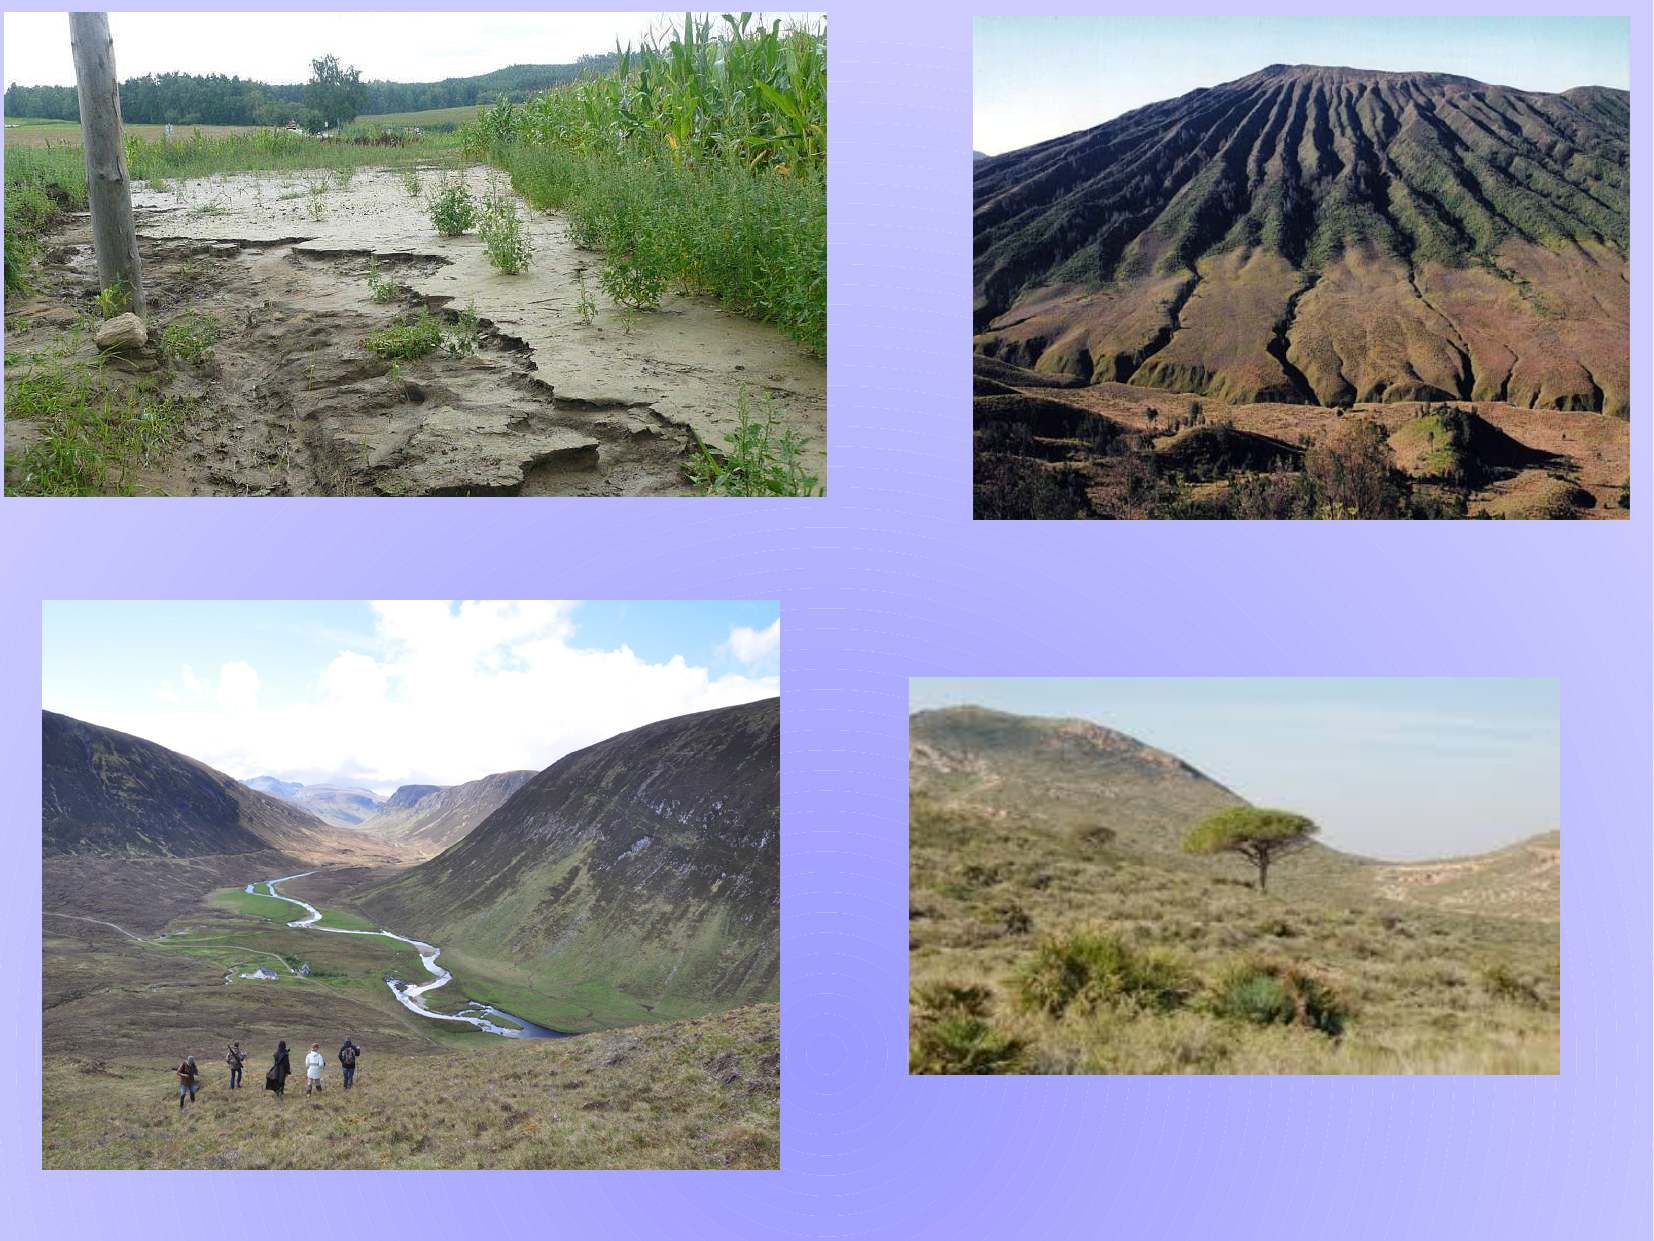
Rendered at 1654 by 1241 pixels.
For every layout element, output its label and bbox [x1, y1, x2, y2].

picture [909, 677, 1560, 1075]
picture [42, 600, 780, 1170]
picture [973, 16, 1630, 520]
picture [4, 12, 827, 497]
